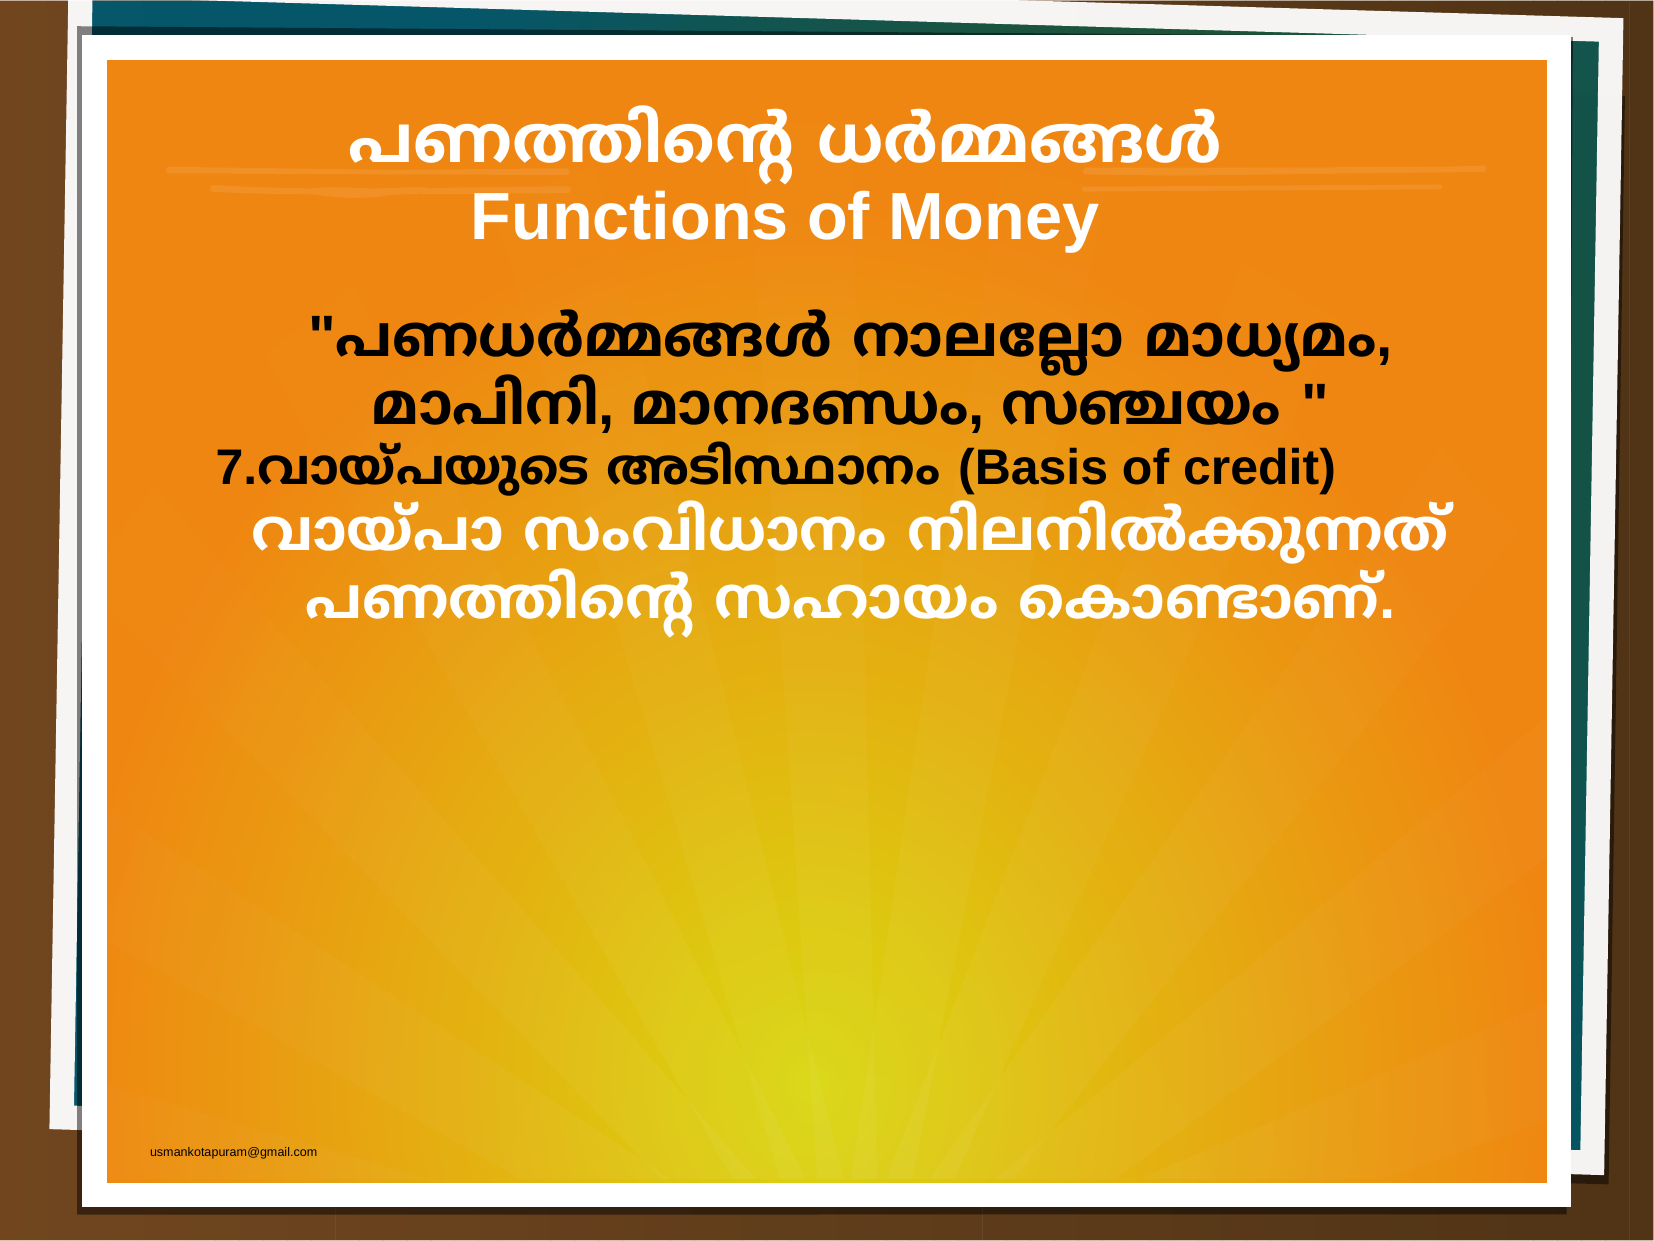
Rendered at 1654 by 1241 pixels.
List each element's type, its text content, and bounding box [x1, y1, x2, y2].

text_box "പണധർമ്മങ്ങൾ നാലല്ലോ മാധ്യമം, മാപിനി, മാനദണ്ഡം, സഞ്ചയം " 7.വായ്പയുടെ അടിസ്ഥാനം (Basis of credit) വായ്പാ സംവിധാനം നിലനിൽക്കുന്നത് പണത്തിന്റെ സഹായം കൊണ്ടാണ്. [200, 295, 1501, 785]
title പണത്തിന്റെ ധർമ്മങ്ങൾ Functions of Money [129, 78, 1441, 276]
